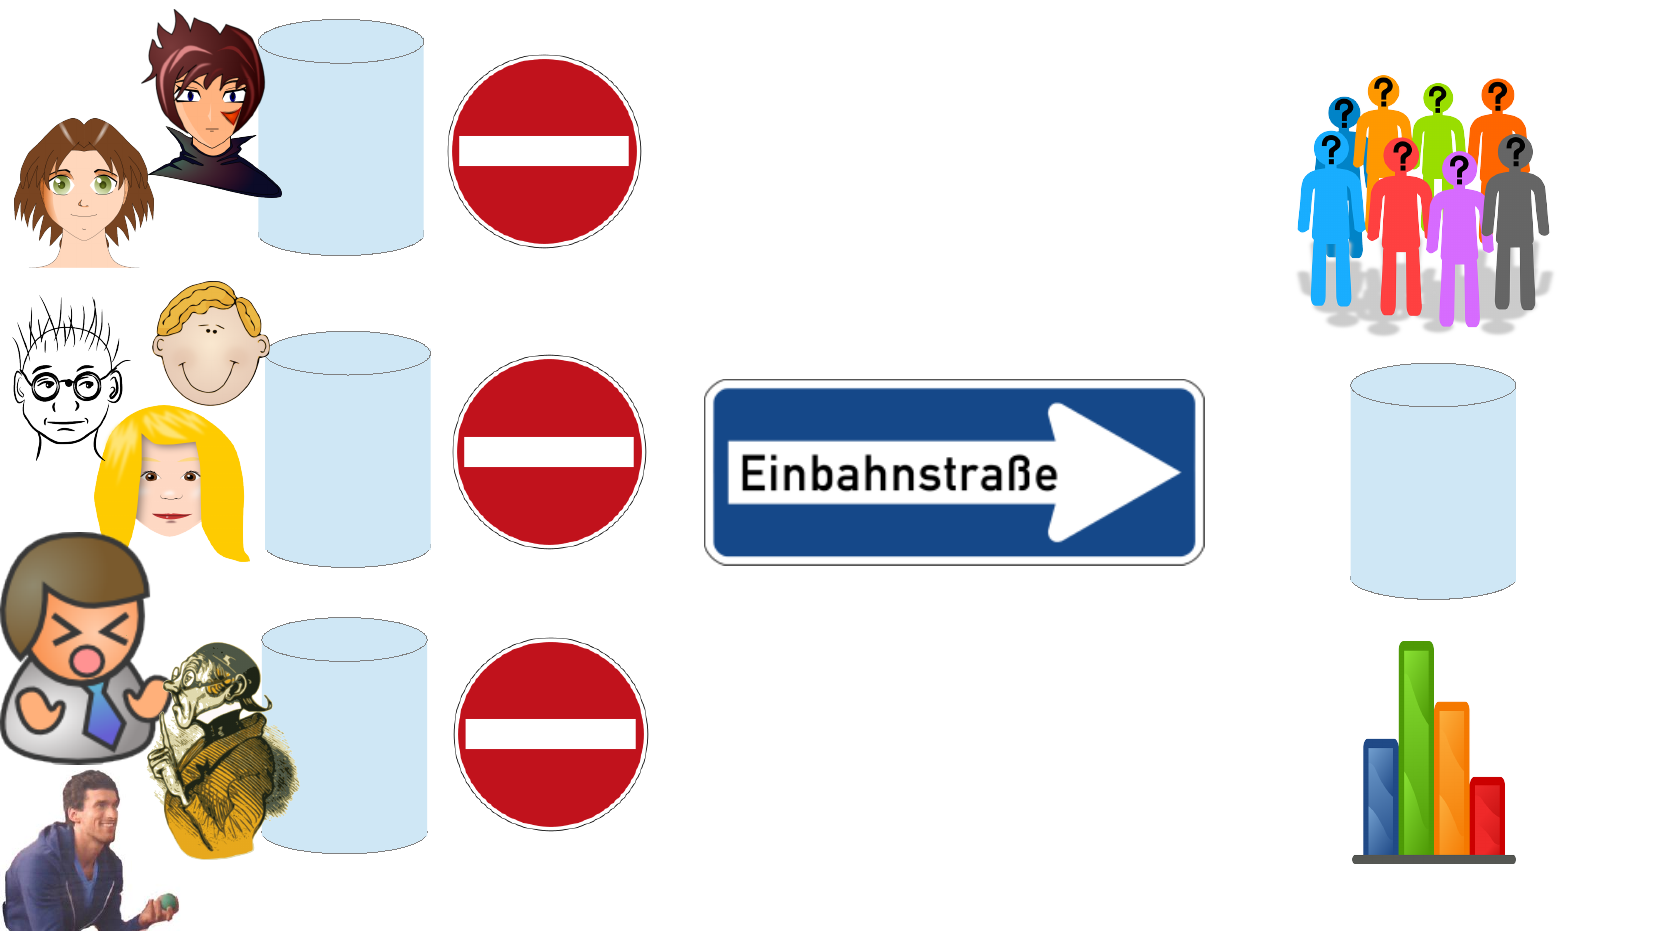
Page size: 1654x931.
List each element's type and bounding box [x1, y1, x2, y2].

picture [444, 51, 644, 251]
picture [0, 281, 300, 931]
text_box [258, 19, 424, 256]
picture [704, 379, 1205, 566]
text_box [265, 331, 431, 568]
picture [1293, 75, 1557, 340]
picture [450, 634, 651, 834]
picture [1352, 641, 1516, 864]
picture [14, 9, 282, 268]
text_box [1350, 363, 1516, 600]
picture [449, 351, 649, 552]
text_box [263, 617, 428, 854]
